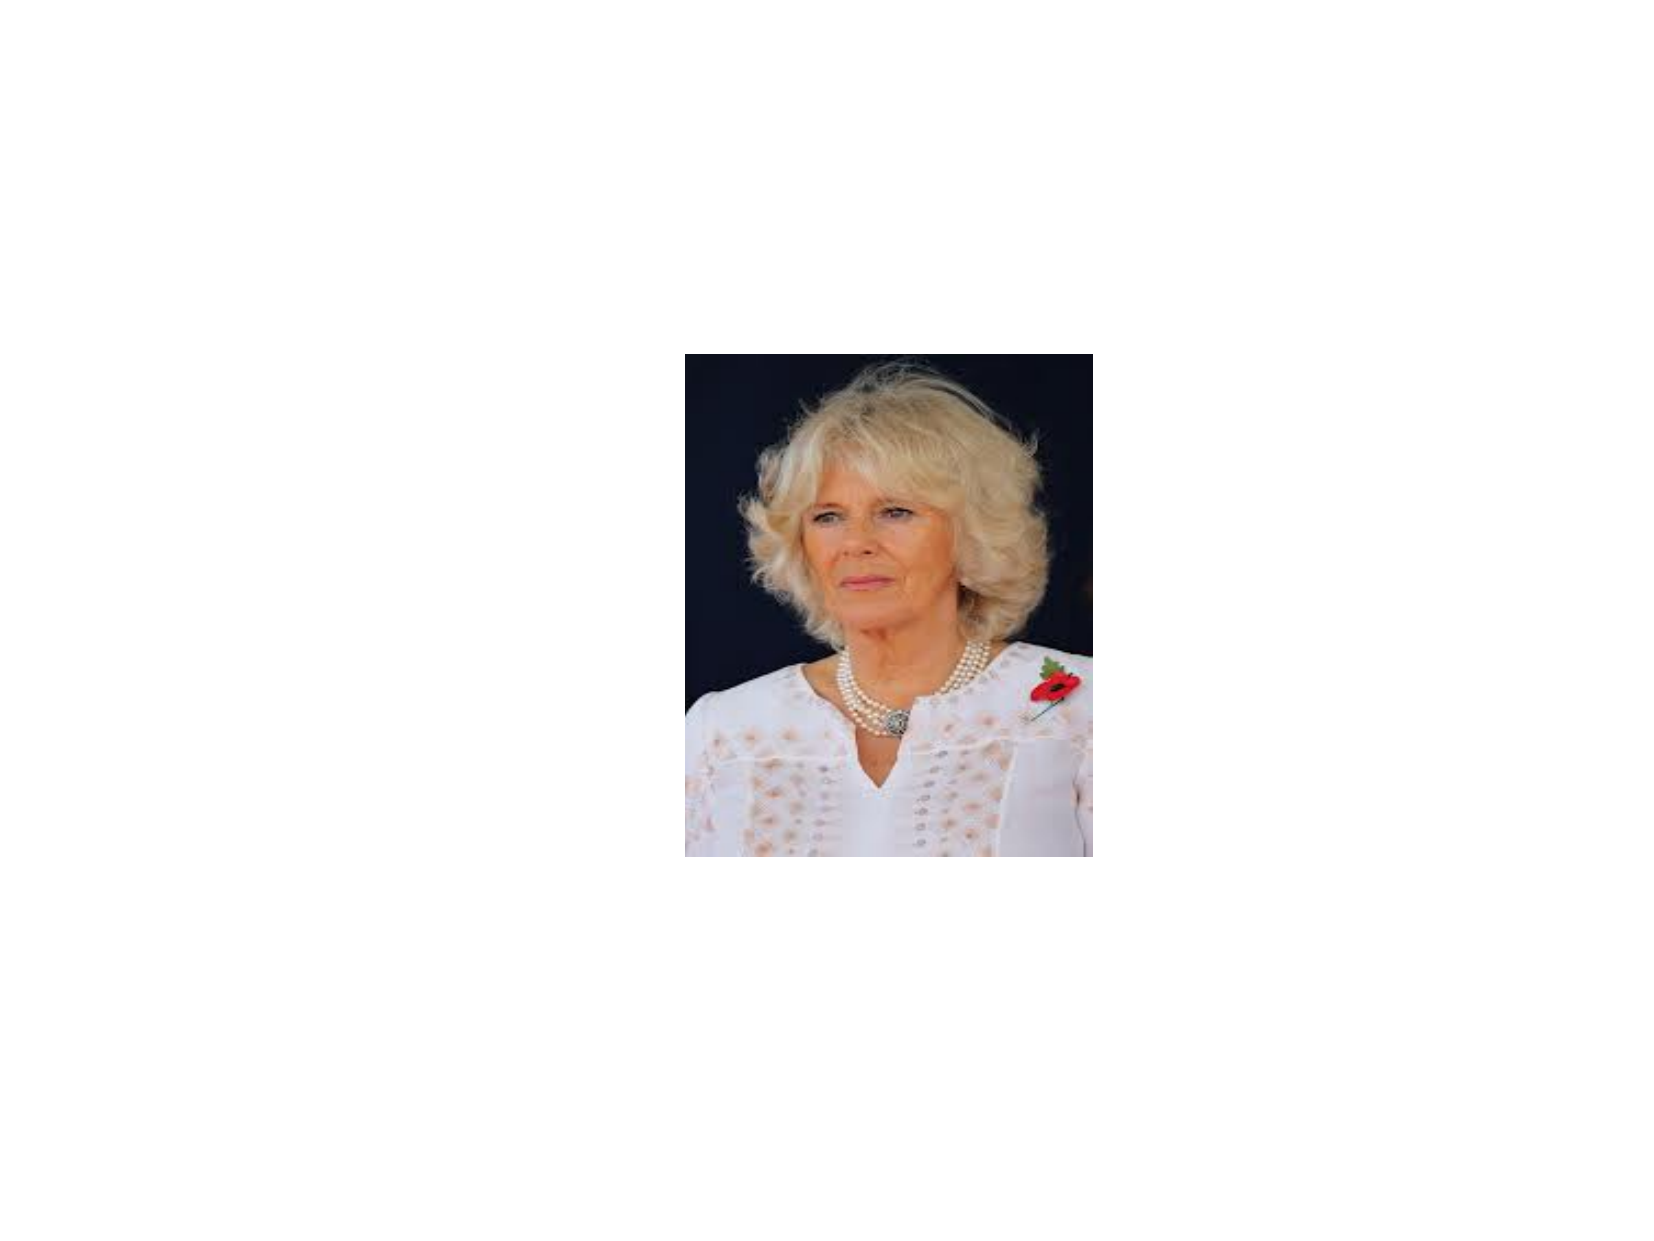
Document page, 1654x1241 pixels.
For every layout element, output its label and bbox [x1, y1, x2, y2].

picture [685, 354, 1093, 857]
